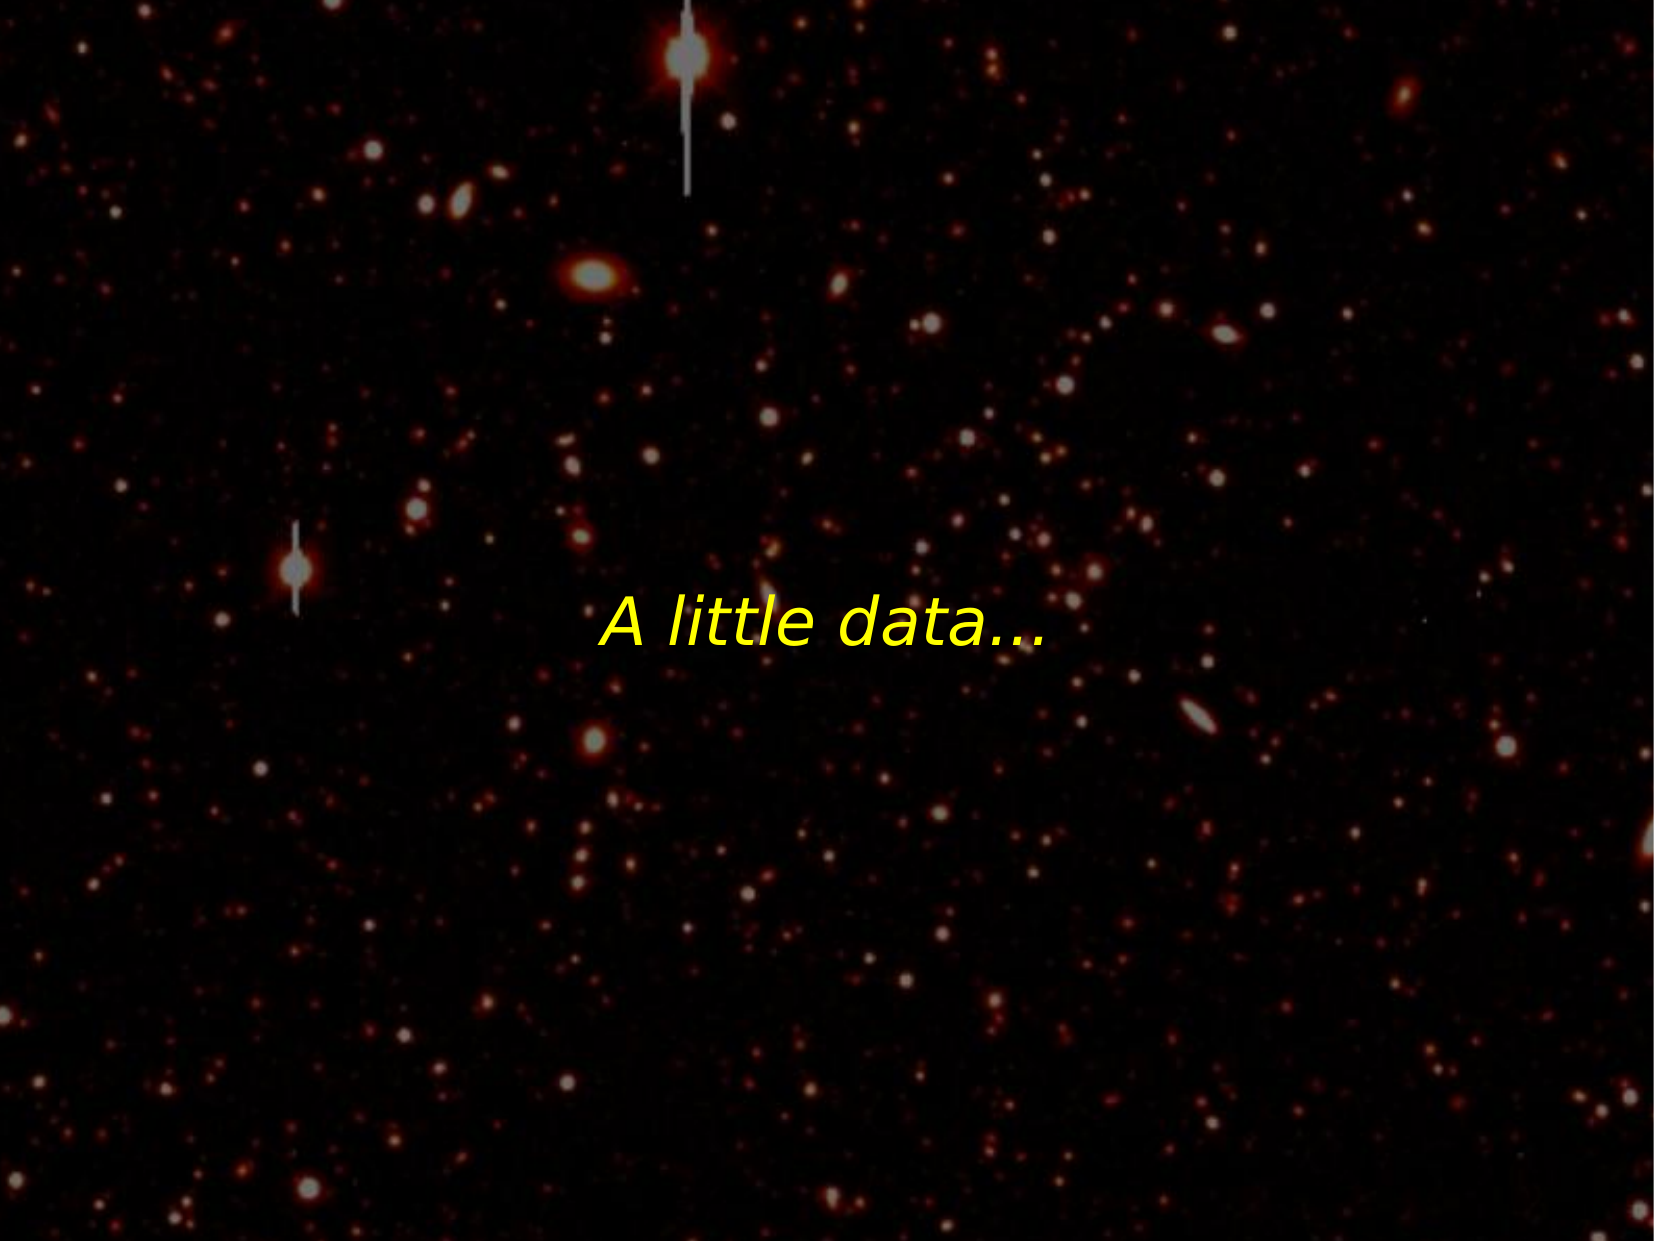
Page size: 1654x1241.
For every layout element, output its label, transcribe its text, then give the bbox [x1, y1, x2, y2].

picture [0, 0, 1654, 1241]
text_box A little data... [601, 583, 1053, 662]
